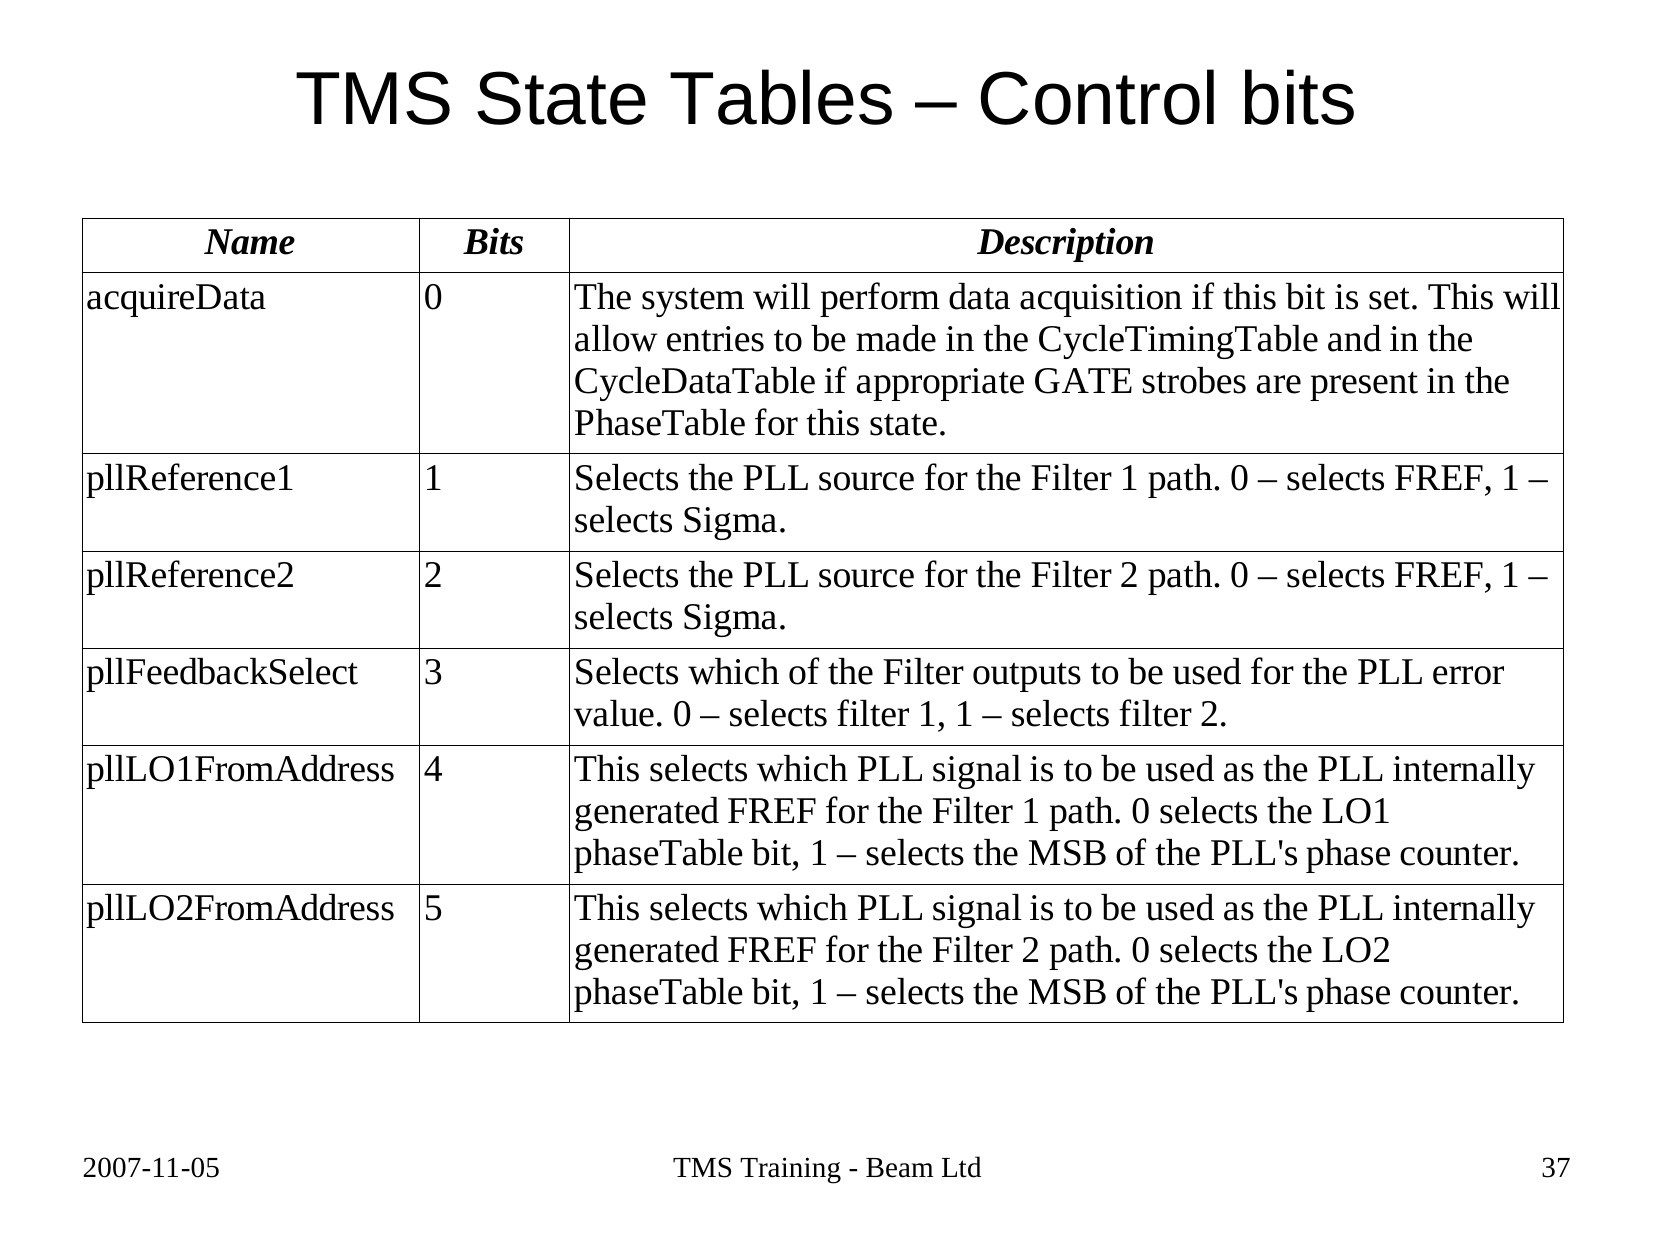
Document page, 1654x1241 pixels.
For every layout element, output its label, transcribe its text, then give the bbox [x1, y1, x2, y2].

title TMS State Tables – Control bits [82, 49, 1571, 148]
chart [81, 201, 1564, 1116]
